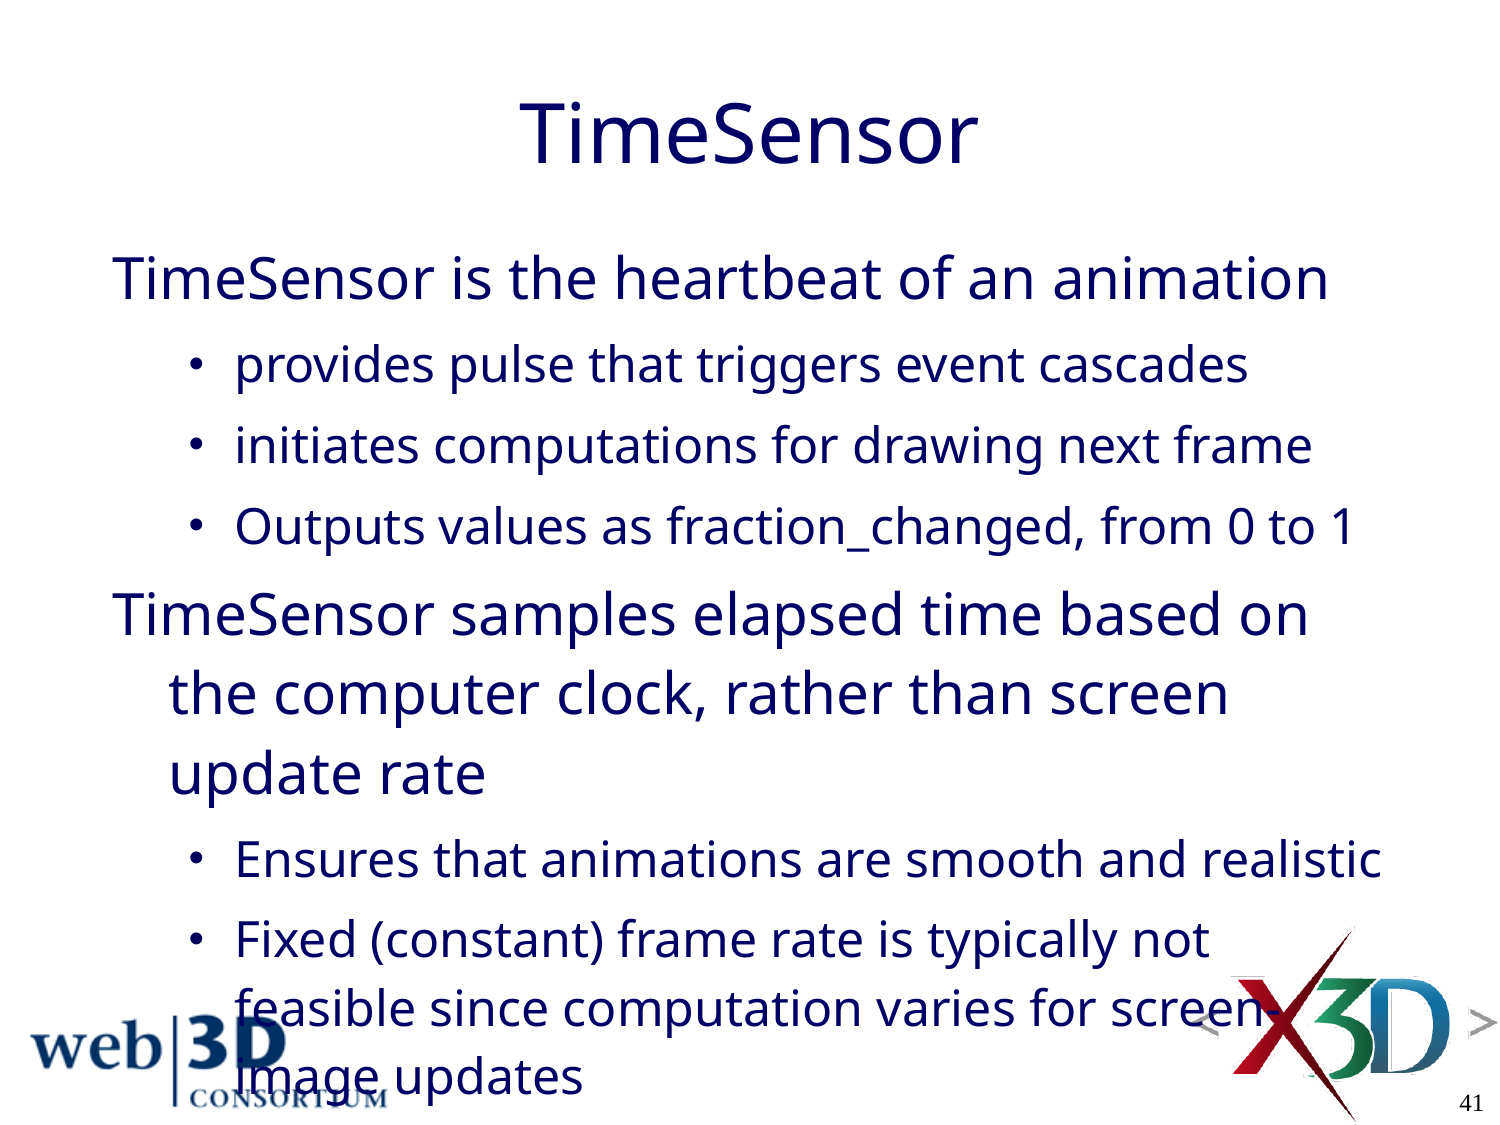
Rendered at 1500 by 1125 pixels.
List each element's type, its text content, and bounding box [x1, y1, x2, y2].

picture [395, 1002, 409, 1010]
picture [12, 998, 413, 1118]
picture [1187, 926, 1500, 1125]
picture [353, 1002, 367, 1023]
list TimeSensor is the heartbeat of an animation provides pulse that triggers event cascades initiates computations for drawing next frame Outputs values as fraction_changed, from 0 to 1 TimeSensor samples elapsed time based on the computer clock, rather than screen update rate Ensures that animations are smooth and realistic Fixed (constant) frame rate is typically not feasible since computation varies for screen-image updates [112, 237, 1388, 986]
picture [1187, 1002, 1199, 1010]
title TimeSensor [112, 44, 1388, 218]
